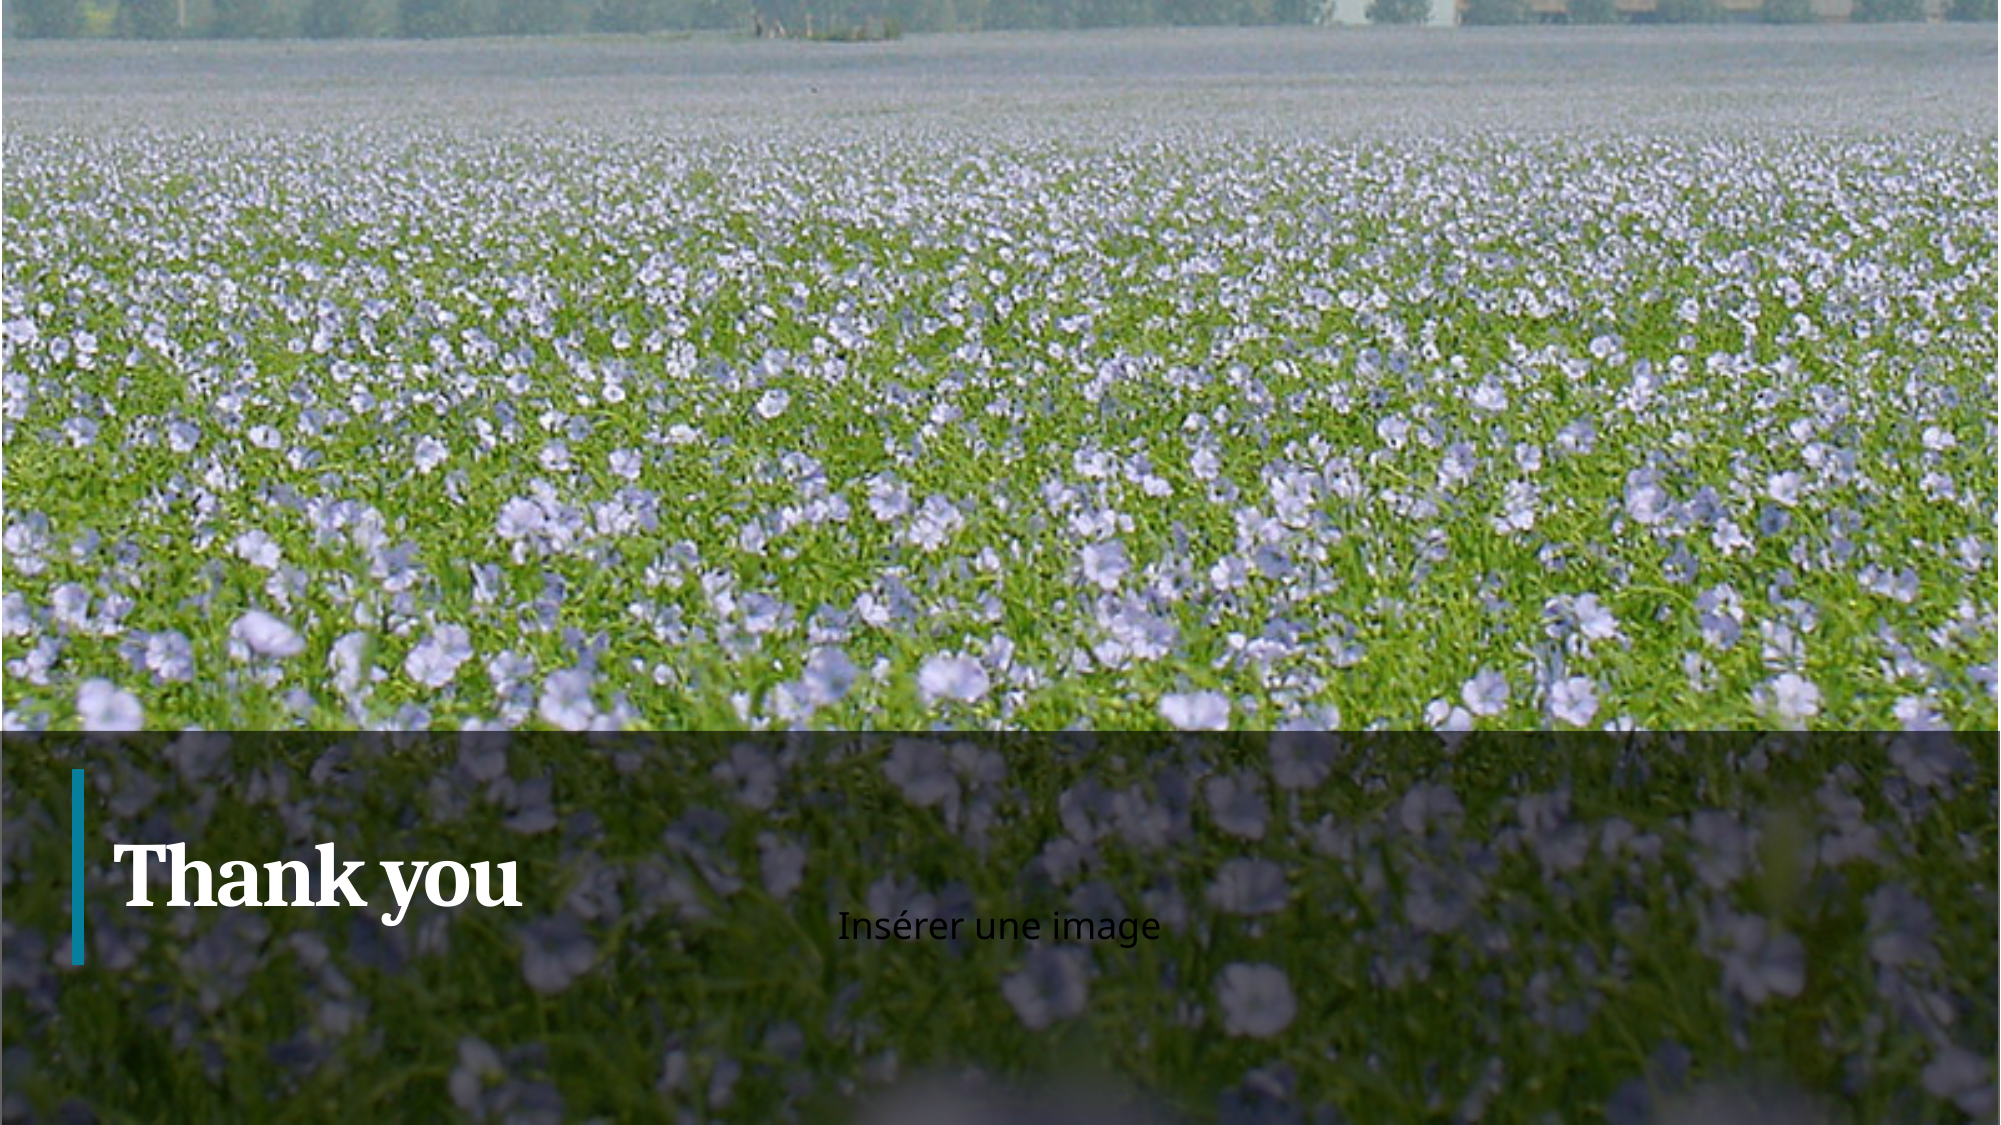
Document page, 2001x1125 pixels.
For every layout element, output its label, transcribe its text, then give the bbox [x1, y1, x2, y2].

text_box [72, 769, 84, 965]
title Thank you [98, 818, 905, 934]
text_box Insérer une image [0, 730, 2000, 1125]
picture [2, 0, 1998, 730]
